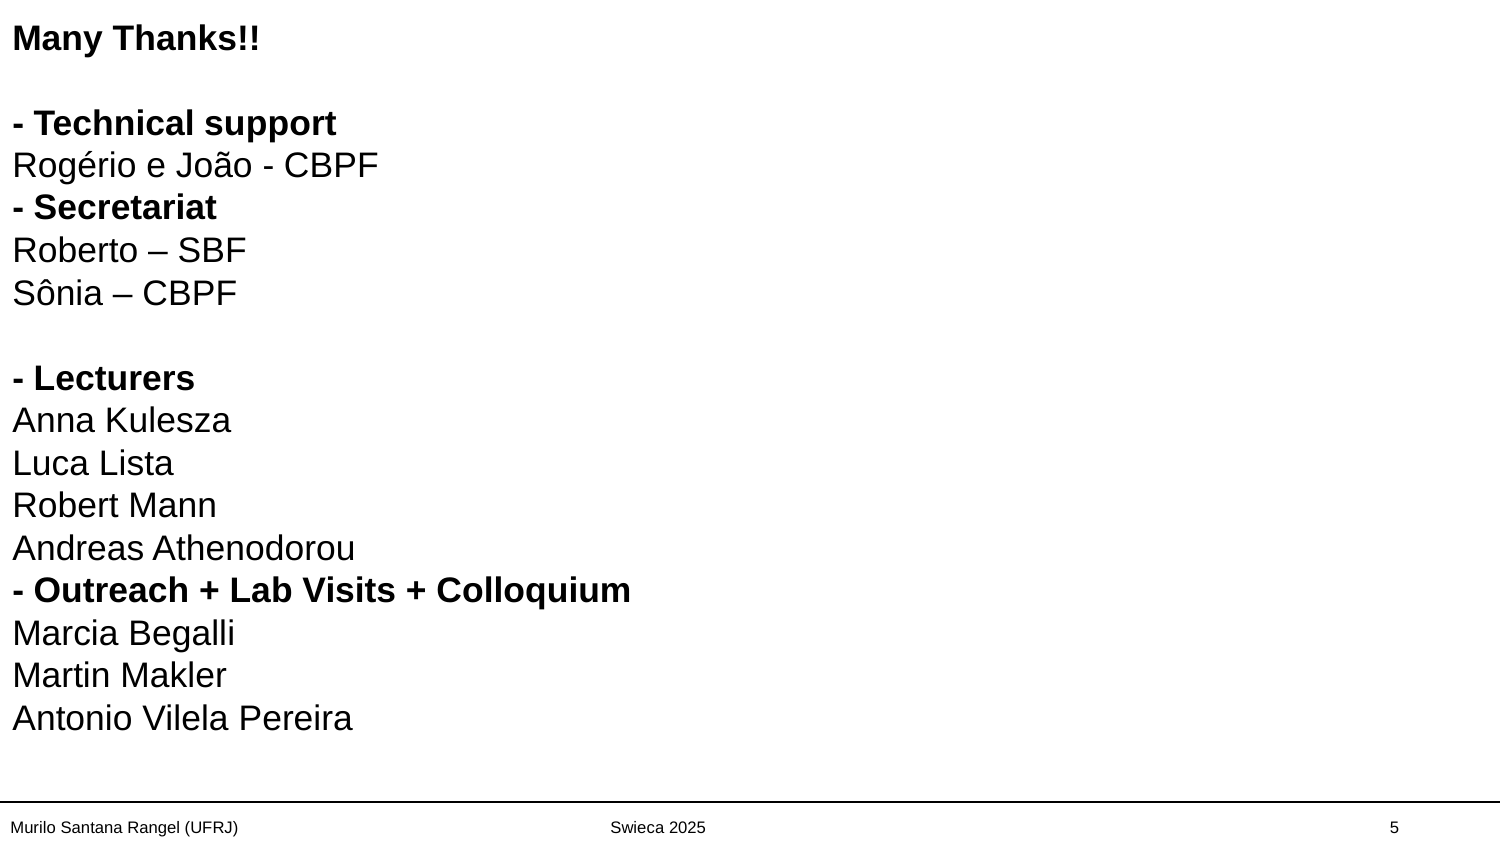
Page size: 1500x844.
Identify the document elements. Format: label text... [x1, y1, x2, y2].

text_box Many Thanks!! - Technical support Rogério e João - CBPF - Secretariat Roberto – SBF Sônia – CBPF - Lecturers Anna Kulesza Luca Lista Robert Mann Andreas Athenodorou - Outreach + Lab Visits + Colloquium Marcia Begalli Martin Makler Antonio Vilela Pereira [0, 8, 1500, 150]
